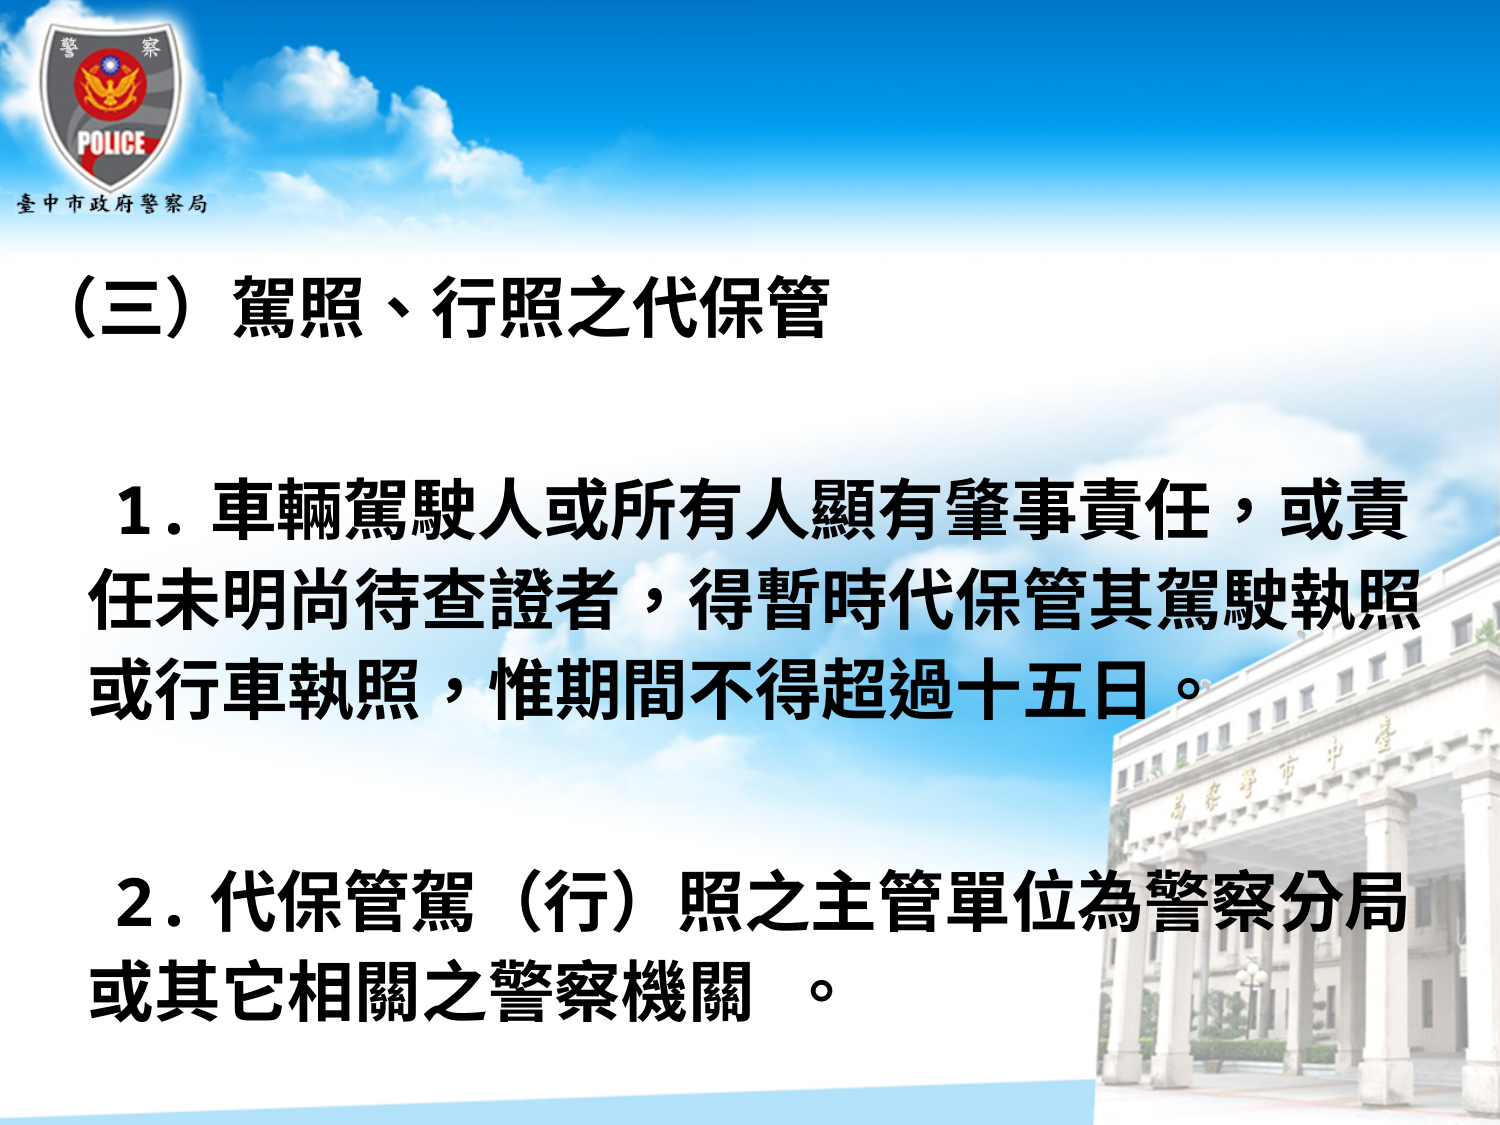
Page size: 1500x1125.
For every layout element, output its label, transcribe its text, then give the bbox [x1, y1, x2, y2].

list （三）駕照、行照之代保管 1.車輛駕駛人或所有人顯有肇事責任，或責任未明尚待查證者，得暫時代保管其駕駛執照或行車執照，惟期間不得超過十五日。 2.代保管駕（行）照之主管單位為警察分局或其它相關之警察機關 。 [16, 257, 1489, 1089]
picture [0, 0, 1500, 1125]
